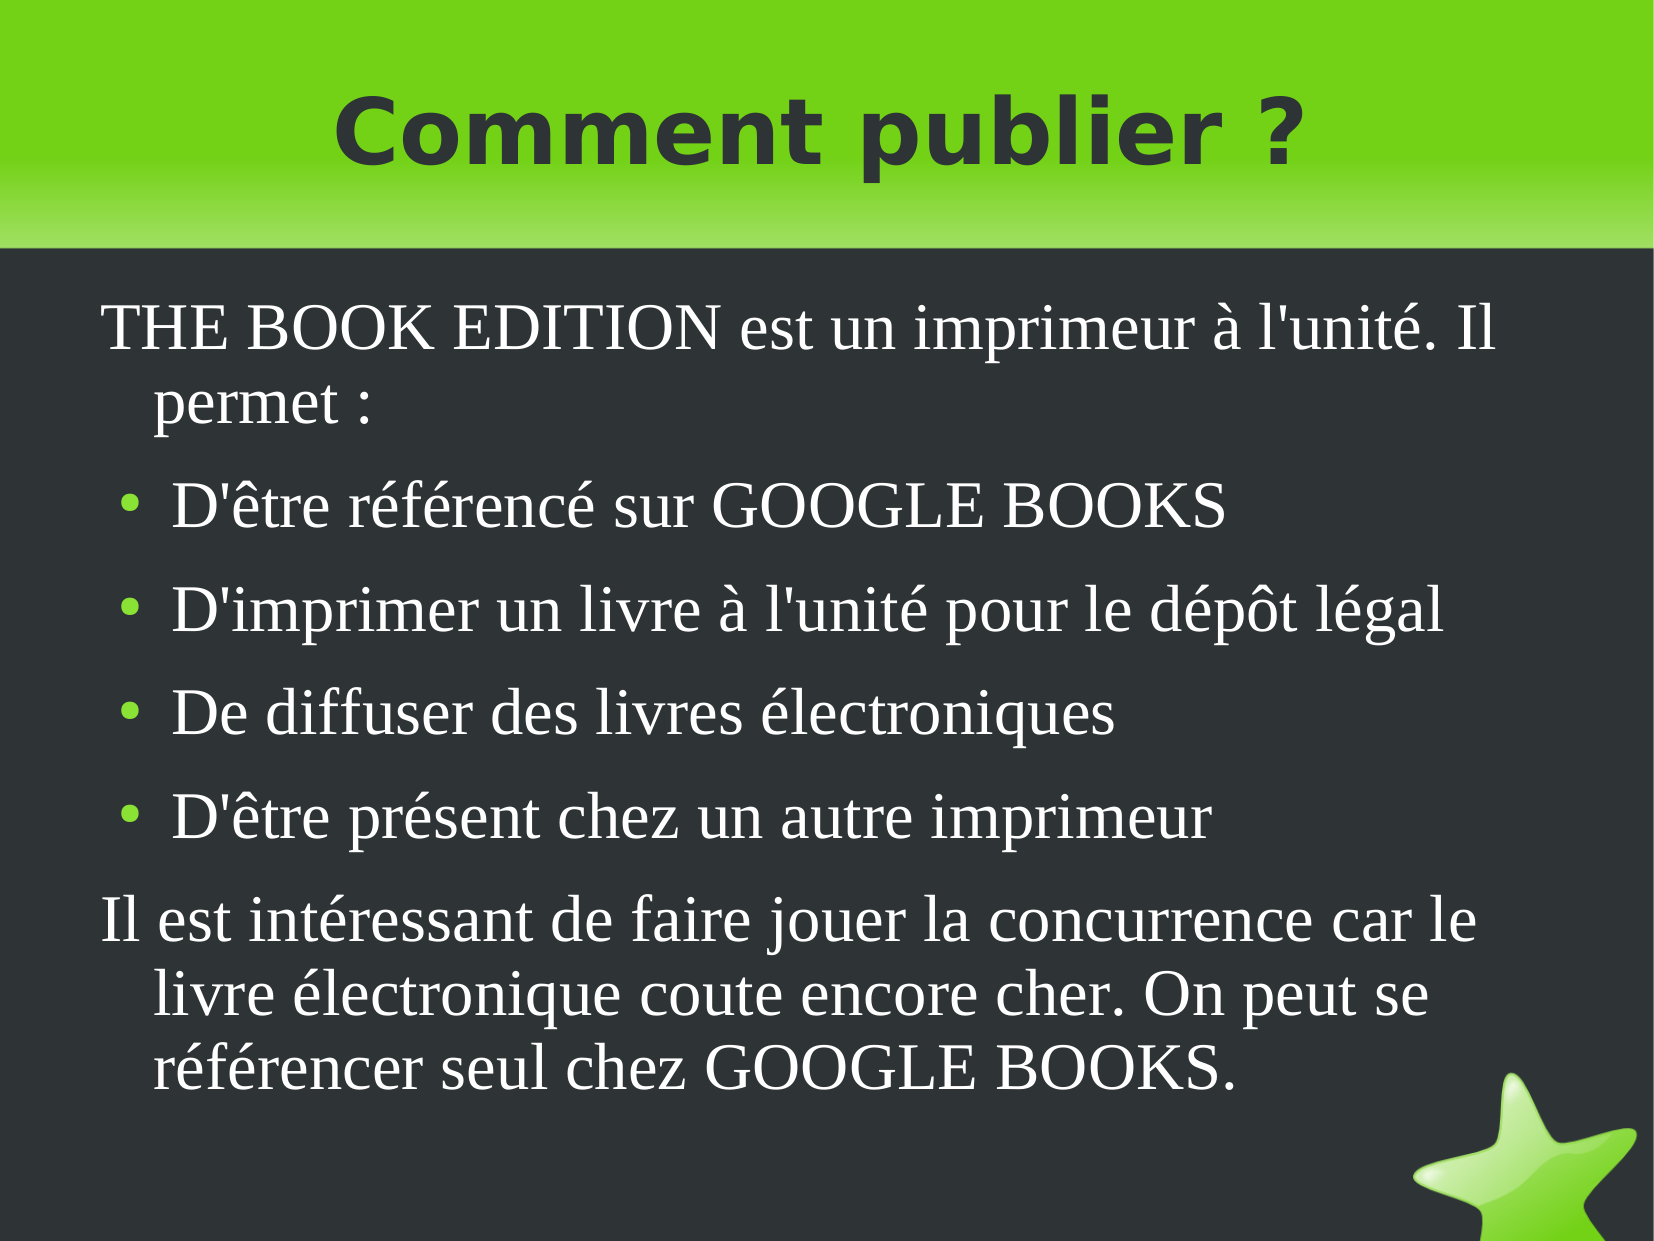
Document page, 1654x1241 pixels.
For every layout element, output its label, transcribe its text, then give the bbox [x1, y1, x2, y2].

list THE BOOK EDITION est un imprimeur à l'unité. Il permet : D'être référencé sur GOOGLE BOOKS D'imprimer un livre à l'unité pour le dépôt légal De diffuser des livres électroniques D'être présent chez un autre imprimeur Il est intéressant de faire jouer la concurrence car le livre électronique coute encore cher. On peut se référencer seul chez GOOGLE BOOKS. [82, 290, 1571, 1165]
title Comment publier ? [76, 36, 1565, 229]
picture [0, 0, 1654, 1241]
